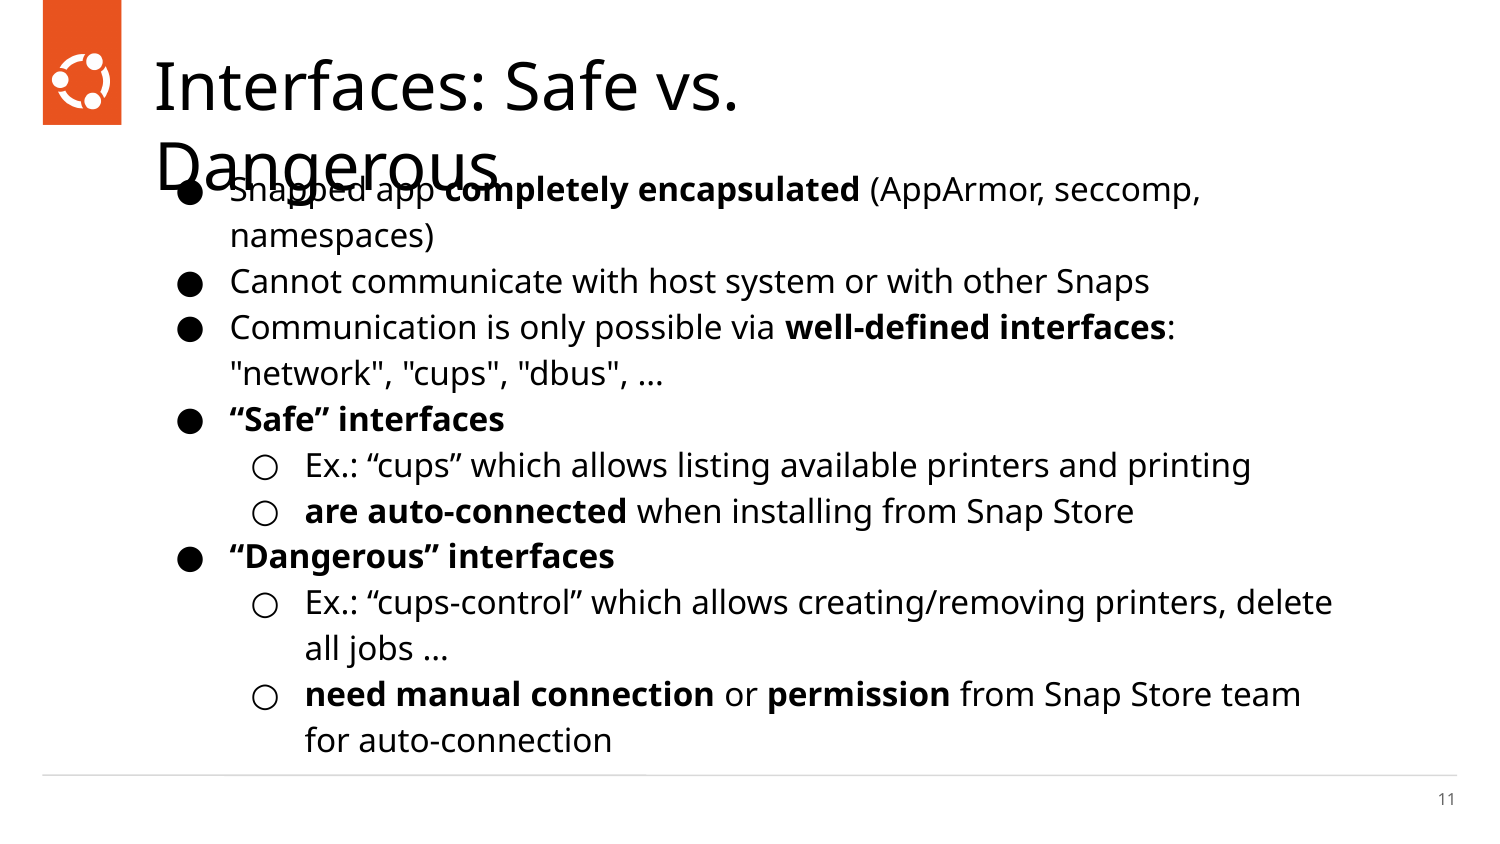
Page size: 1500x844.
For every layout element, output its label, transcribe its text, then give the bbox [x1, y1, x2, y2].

list Snapped app completely encapsulated (AppArmor, seccomp, namespaces) Cannot communicate with host system or with other Snaps Communication is only possible via well-defined interfaces: "network", "cups", "dbus", … “Safe” interfaces Ex.: “cups” which allows listing available printers and printing are auto-connected when installing from Snap Store “Dangerous” interfaces Ex.: “cups-control” which allows creating/removing printers, delete all jobs … need manual connection or permission from Snap Store team for auto-connection [154, 162, 1343, 768]
slide_number <number> [1381, 773, 1472, 839]
title Interfaces: Safe vs. Dangerous [154, 43, 1077, 126]
